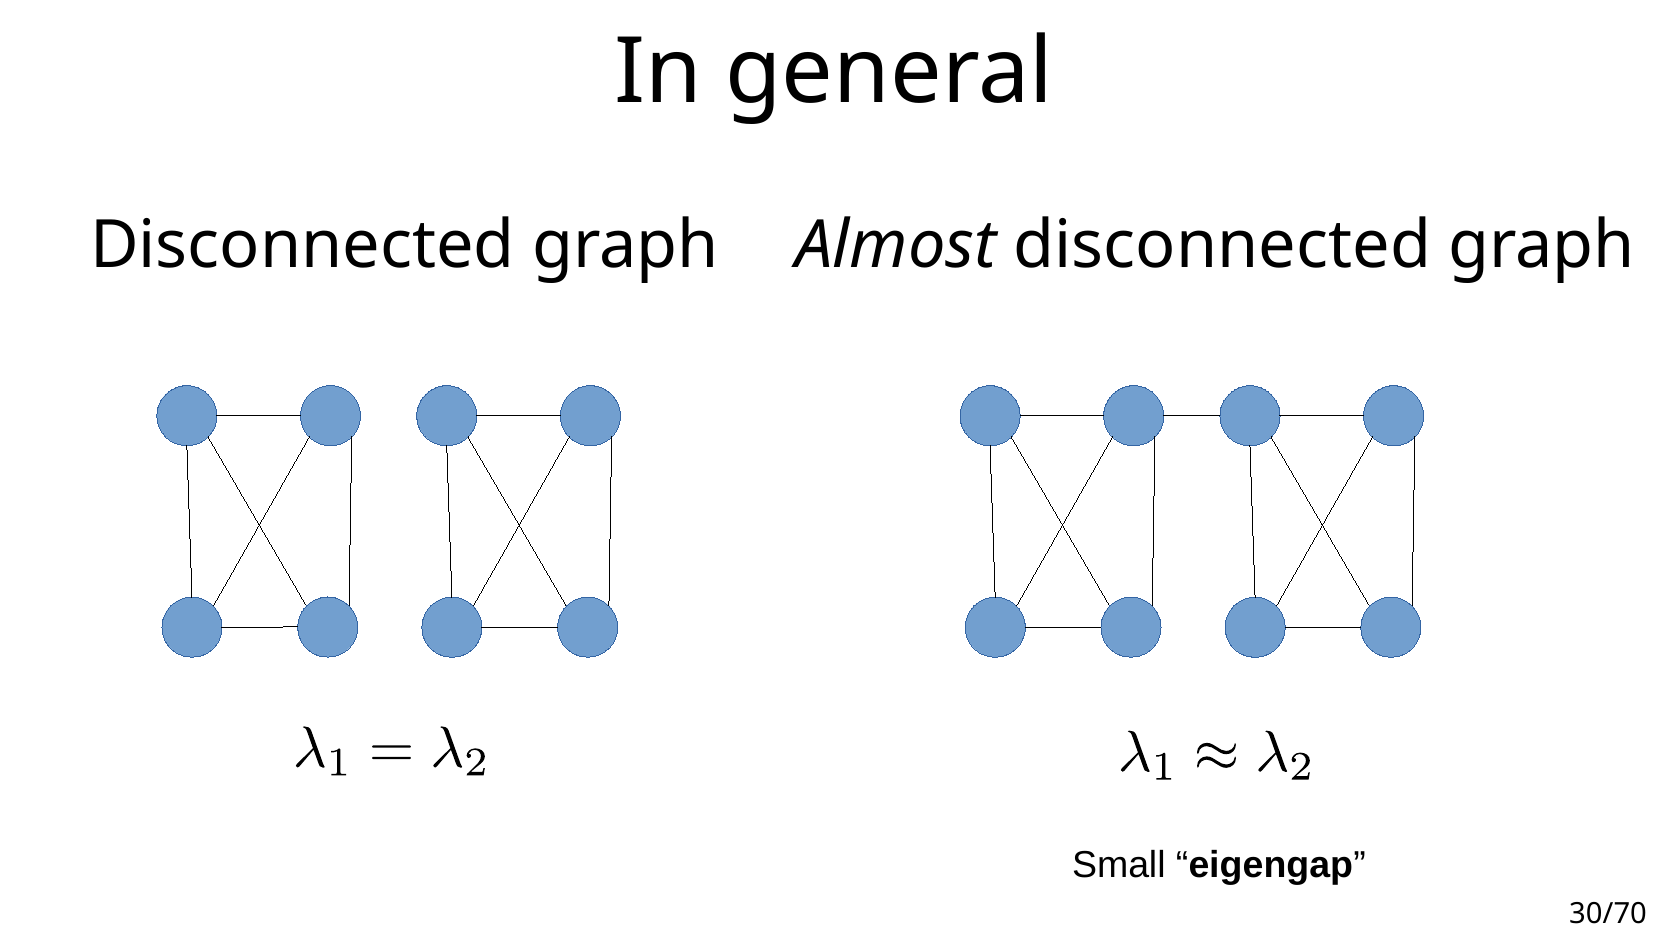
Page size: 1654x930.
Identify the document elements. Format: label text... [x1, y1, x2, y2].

text_box [161, 597, 223, 658]
text_box [1225, 597, 1286, 658]
text_box [1360, 597, 1421, 658]
text_box [297, 596, 358, 658]
title In general [90, 0, 1579, 135]
text_box [156, 385, 217, 446]
list Disconnected graph [90, 195, 795, 916]
text_box [292, 726, 488, 776]
text_box [300, 385, 361, 446]
text_box [1100, 597, 1162, 658]
text_box [421, 597, 482, 658]
text_box [416, 385, 477, 446]
text_box [560, 385, 621, 446]
text_box [960, 385, 1021, 446]
text_box [557, 597, 618, 658]
text_box [1219, 385, 1281, 446]
text_box [1117, 730, 1313, 780]
text_box [1103, 385, 1164, 446]
text_box Small “eigengap” [1057, 835, 1508, 893]
text_box [965, 597, 1026, 658]
text_box [1363, 385, 1424, 446]
list Almost disconnected graph [795, 195, 1653, 916]
